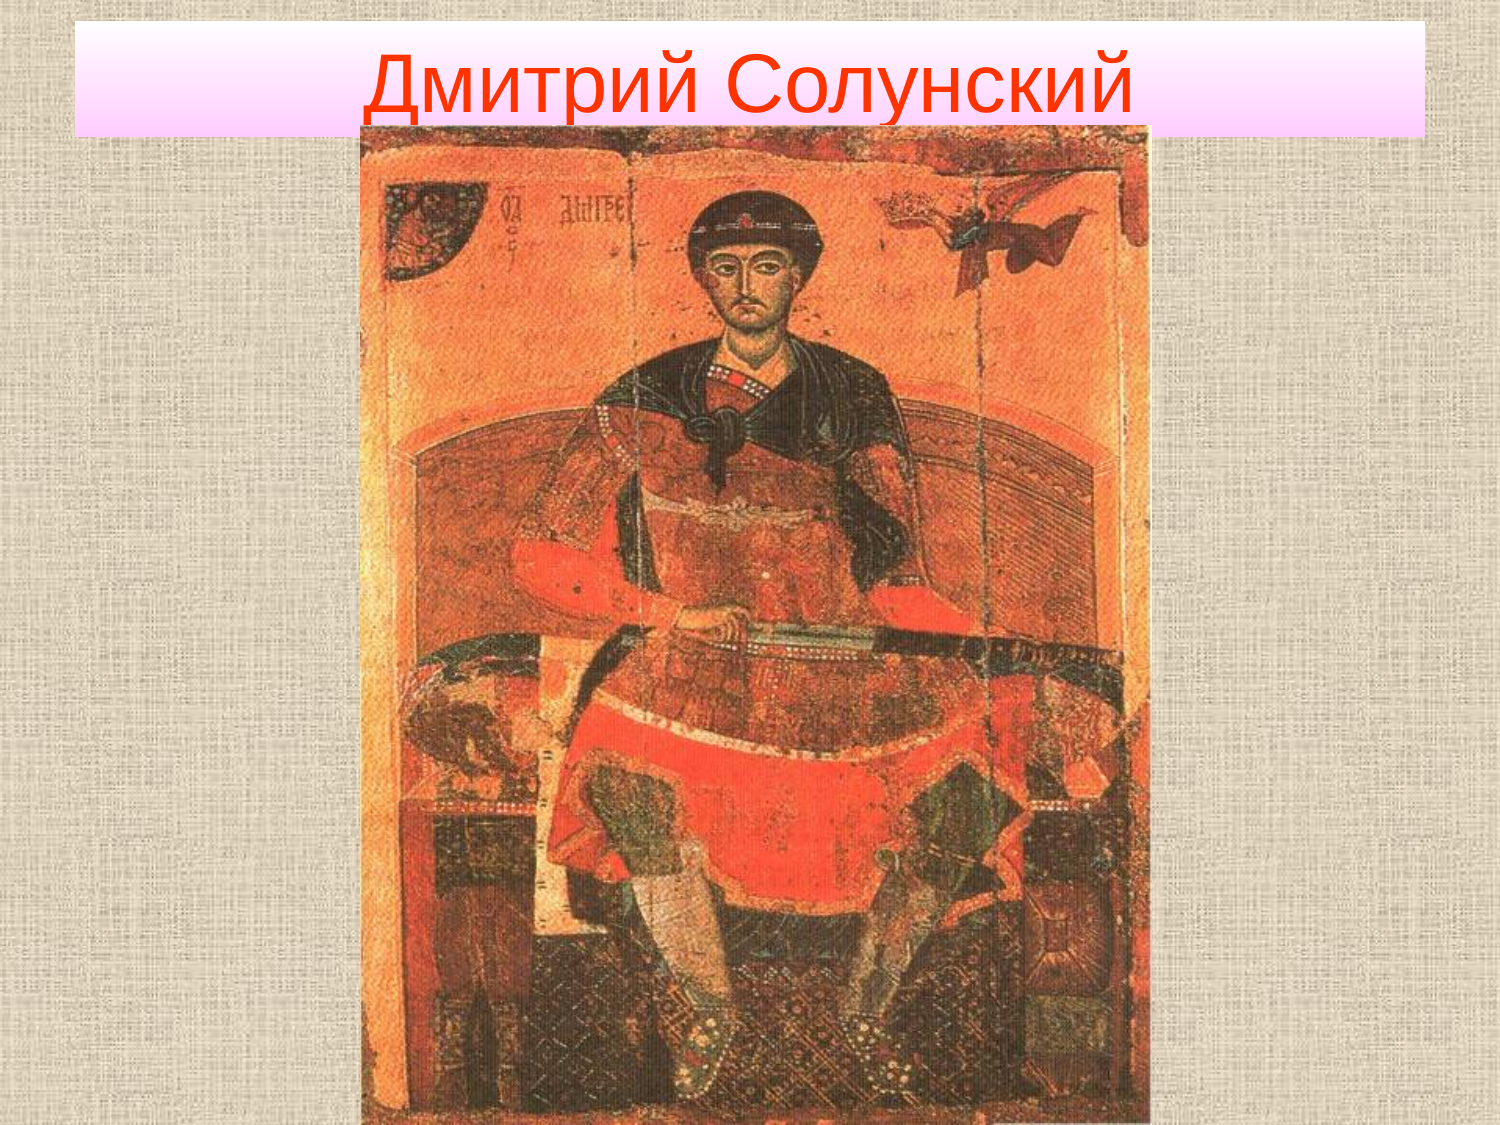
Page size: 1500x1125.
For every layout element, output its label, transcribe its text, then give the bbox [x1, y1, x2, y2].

text_box [360, 125, 1152, 1125]
title Дмитрий Солунский [75, 21, 1426, 137]
picture [0, 0, 1500, 1125]
